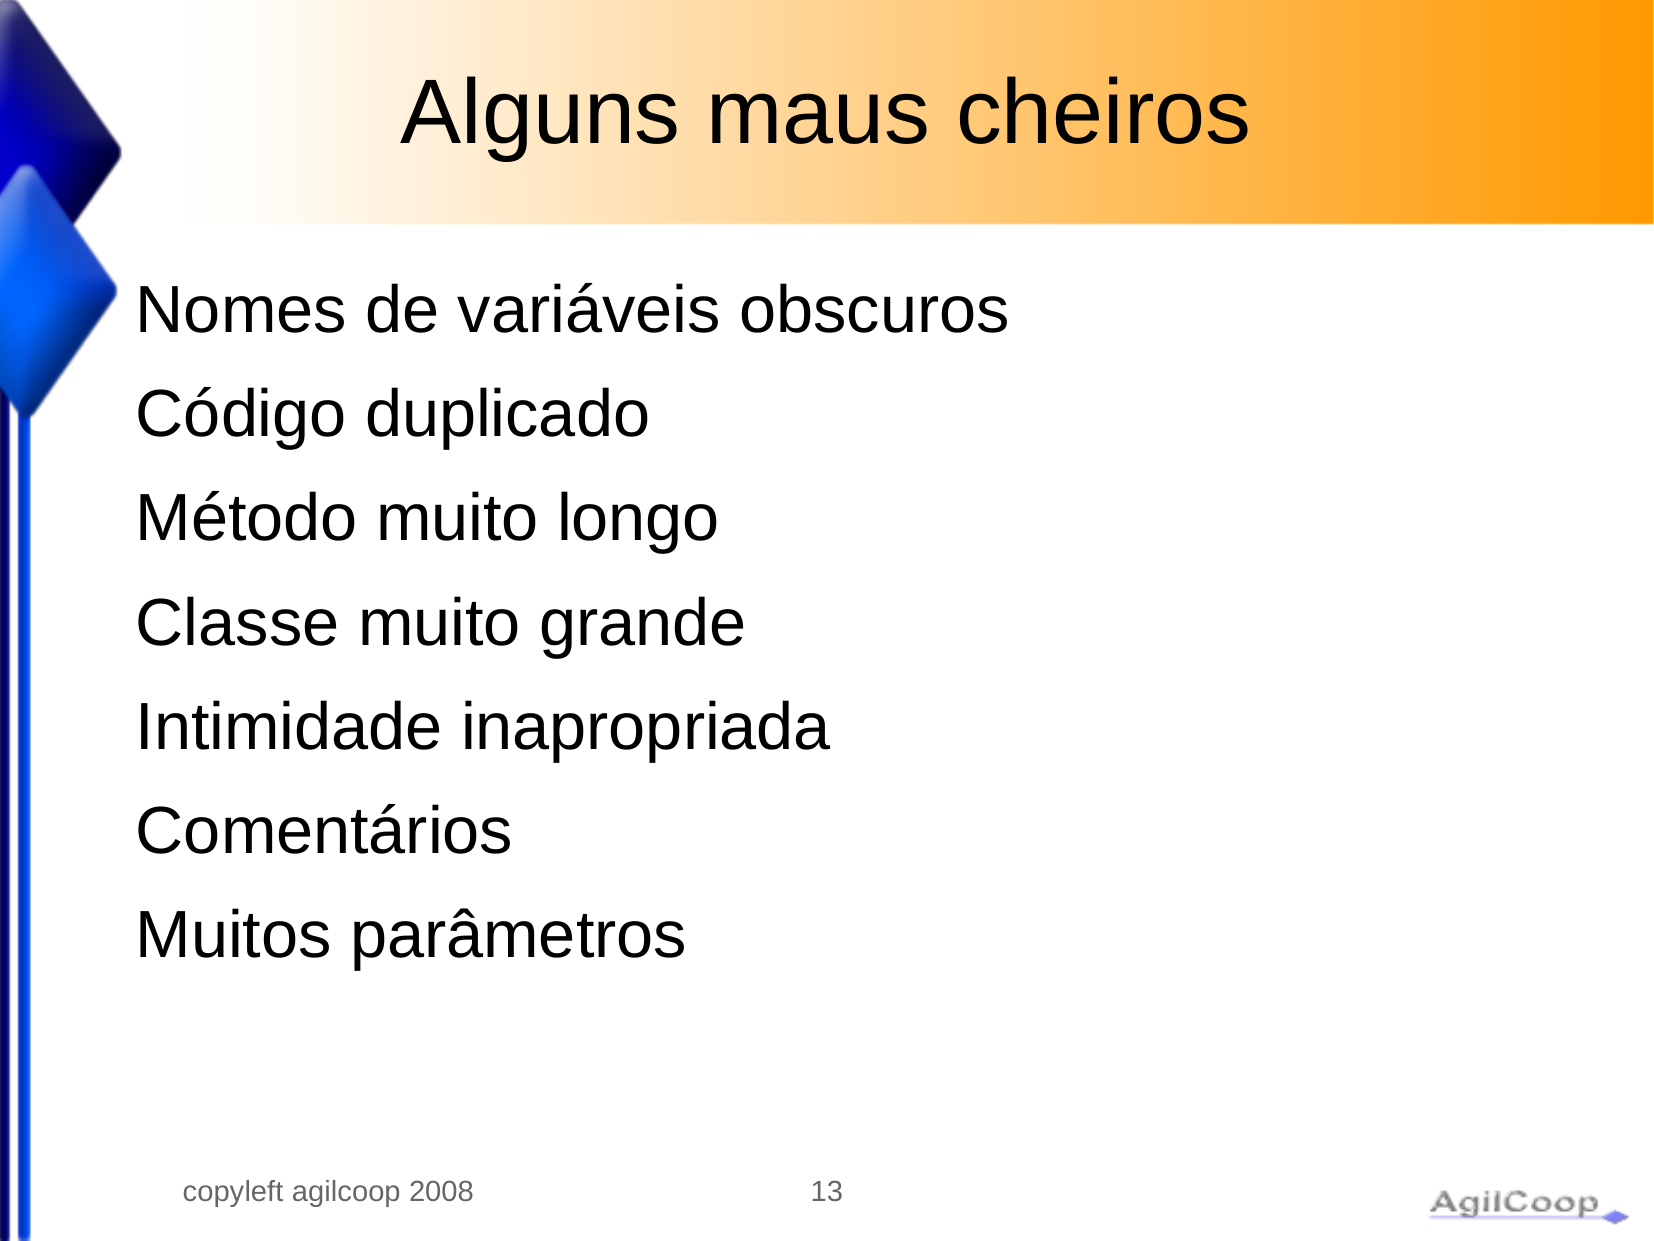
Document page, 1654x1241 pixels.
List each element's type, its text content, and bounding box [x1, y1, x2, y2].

title Alguns maus cheiros [82, 8, 1571, 216]
list Nomes de variáveis obscuros Código duplicado Método muito longo Classe muito grande Intimidade inapropriada Comentários Muitos parâmetros [118, 271, 1607, 1108]
picture [0, 0, 1654, 1241]
